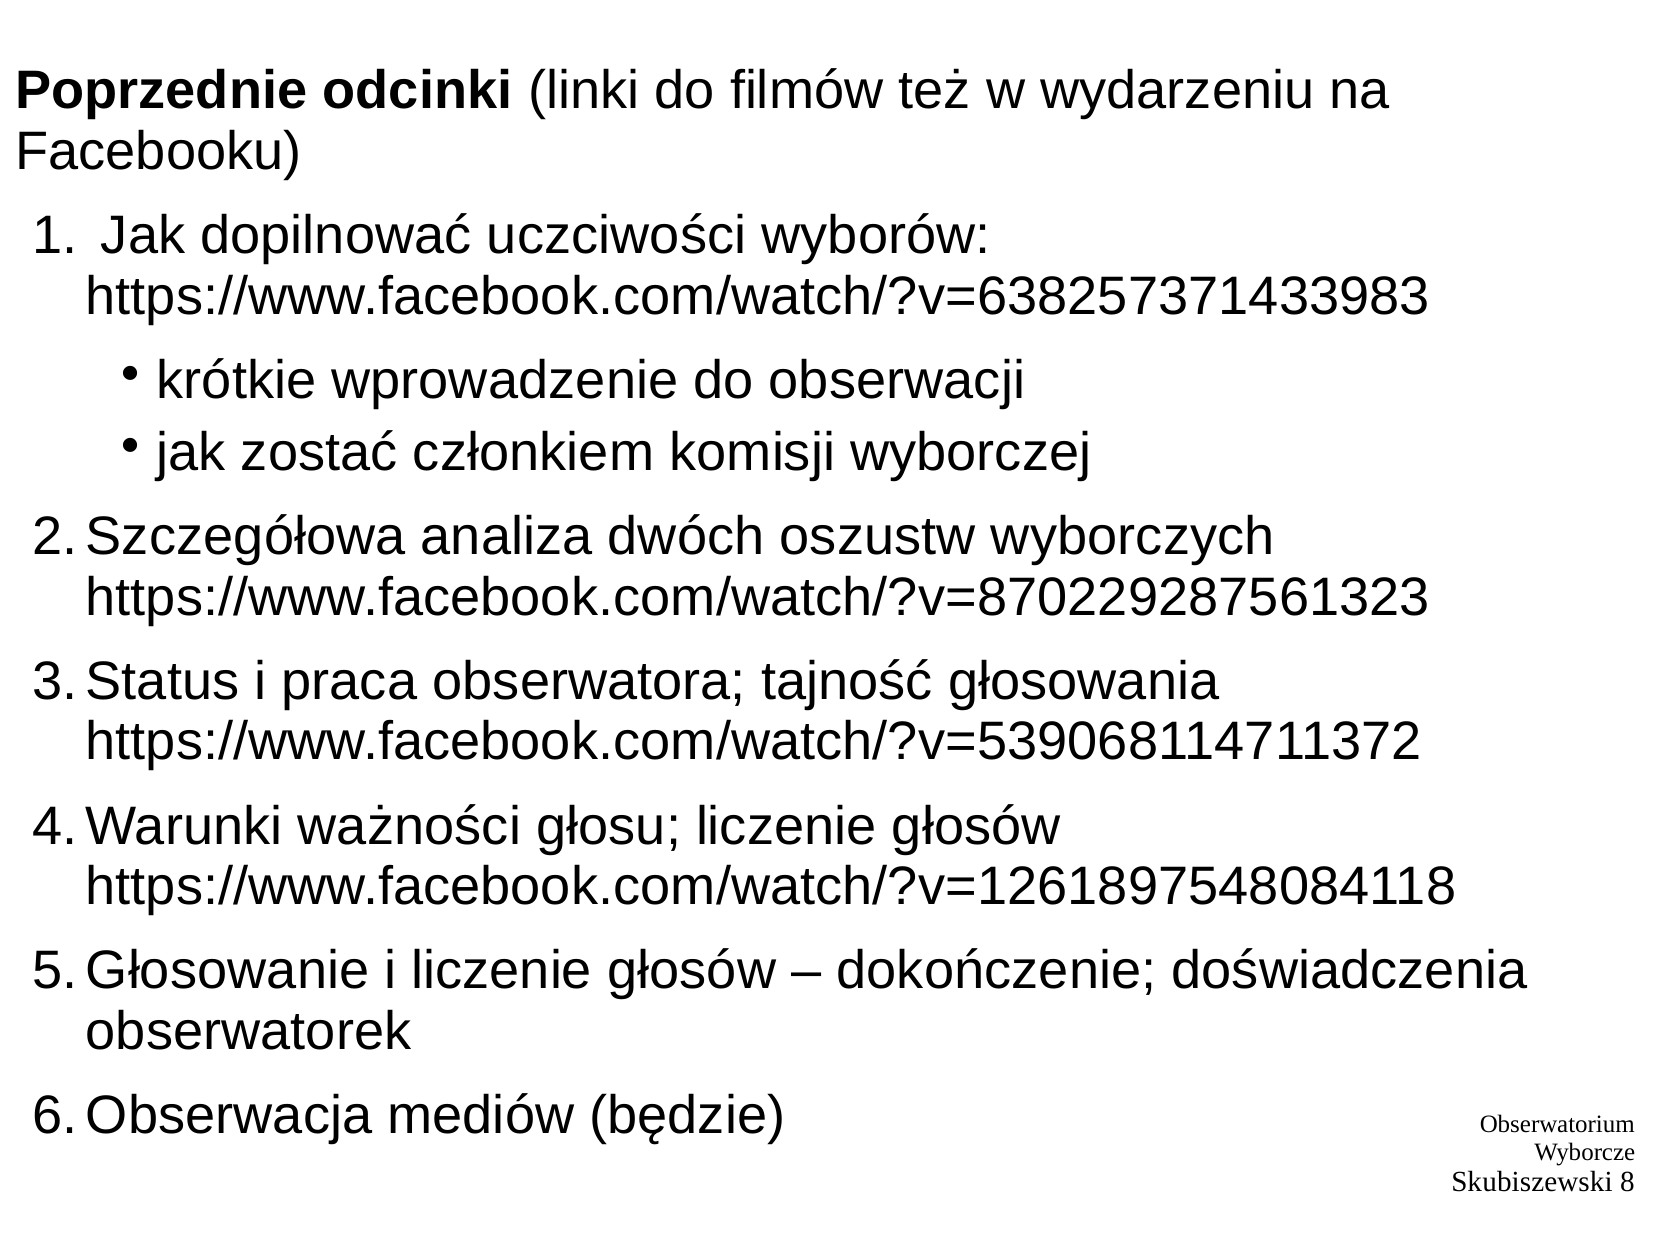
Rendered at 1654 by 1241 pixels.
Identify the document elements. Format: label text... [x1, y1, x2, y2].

list Poprzednie odcinki (linki do filmów też w wydarzeniu na Facebooku) Jak dopilnować uczciwości wyborów: https://www.facebook.com/watch/?v=638257371433983 krótkie wprowadzenie do obserwacji jak zostać członkiem komisji wyborczej Szczegółowa analiza dwóch oszustw wyborczych https://www.facebook.com/watch/?v=870229287561323 Status i praca obserwatora; tajność głosowaniahttps://www.facebook.com/watch/?v=539068114711372 Warunki ważności głosu; liczenie głosów https://www.facebook.com/watch/?v=1261897548084118 Głosowanie i liczenie głosów – dokończenie; doświadczenia obserwatorek Obserwacja mediów (będzie) [15, 60, 1636, 1241]
